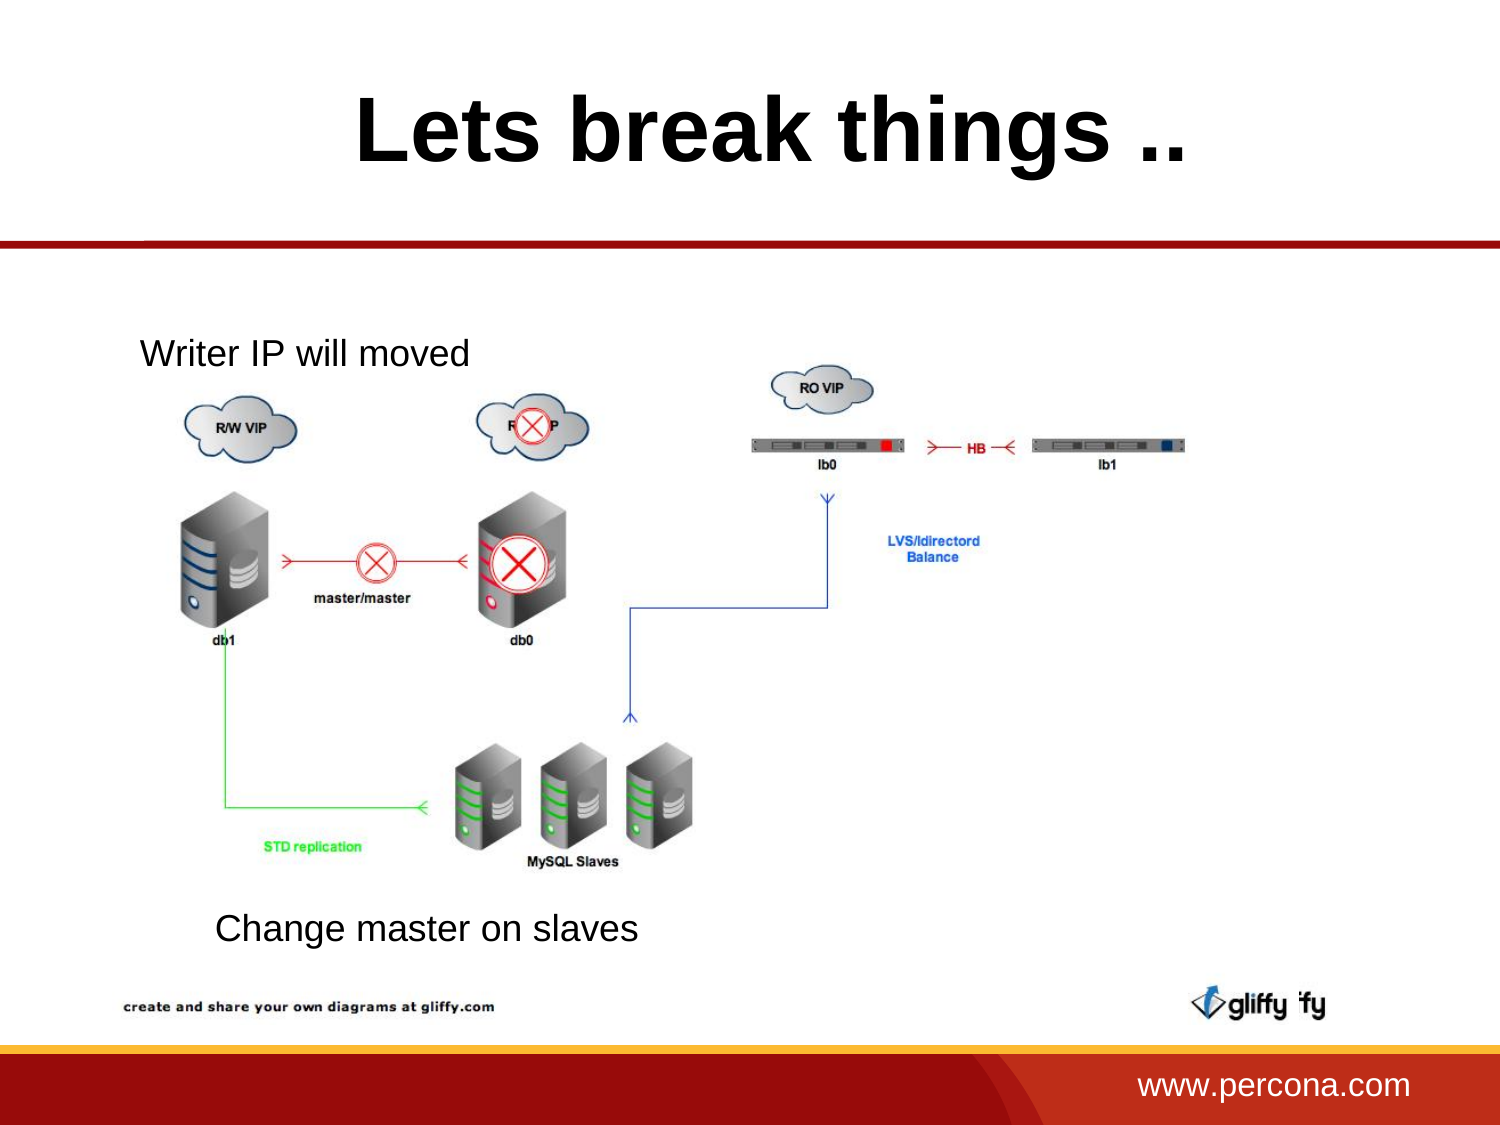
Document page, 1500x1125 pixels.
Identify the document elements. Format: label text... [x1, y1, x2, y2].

title Lets break things .. [41, 6, 1471, 243]
text_box Change master on slaves [200, 899, 713, 958]
text_box Writer IP will moved [124, 324, 538, 383]
picture [112, 249, 1338, 1026]
